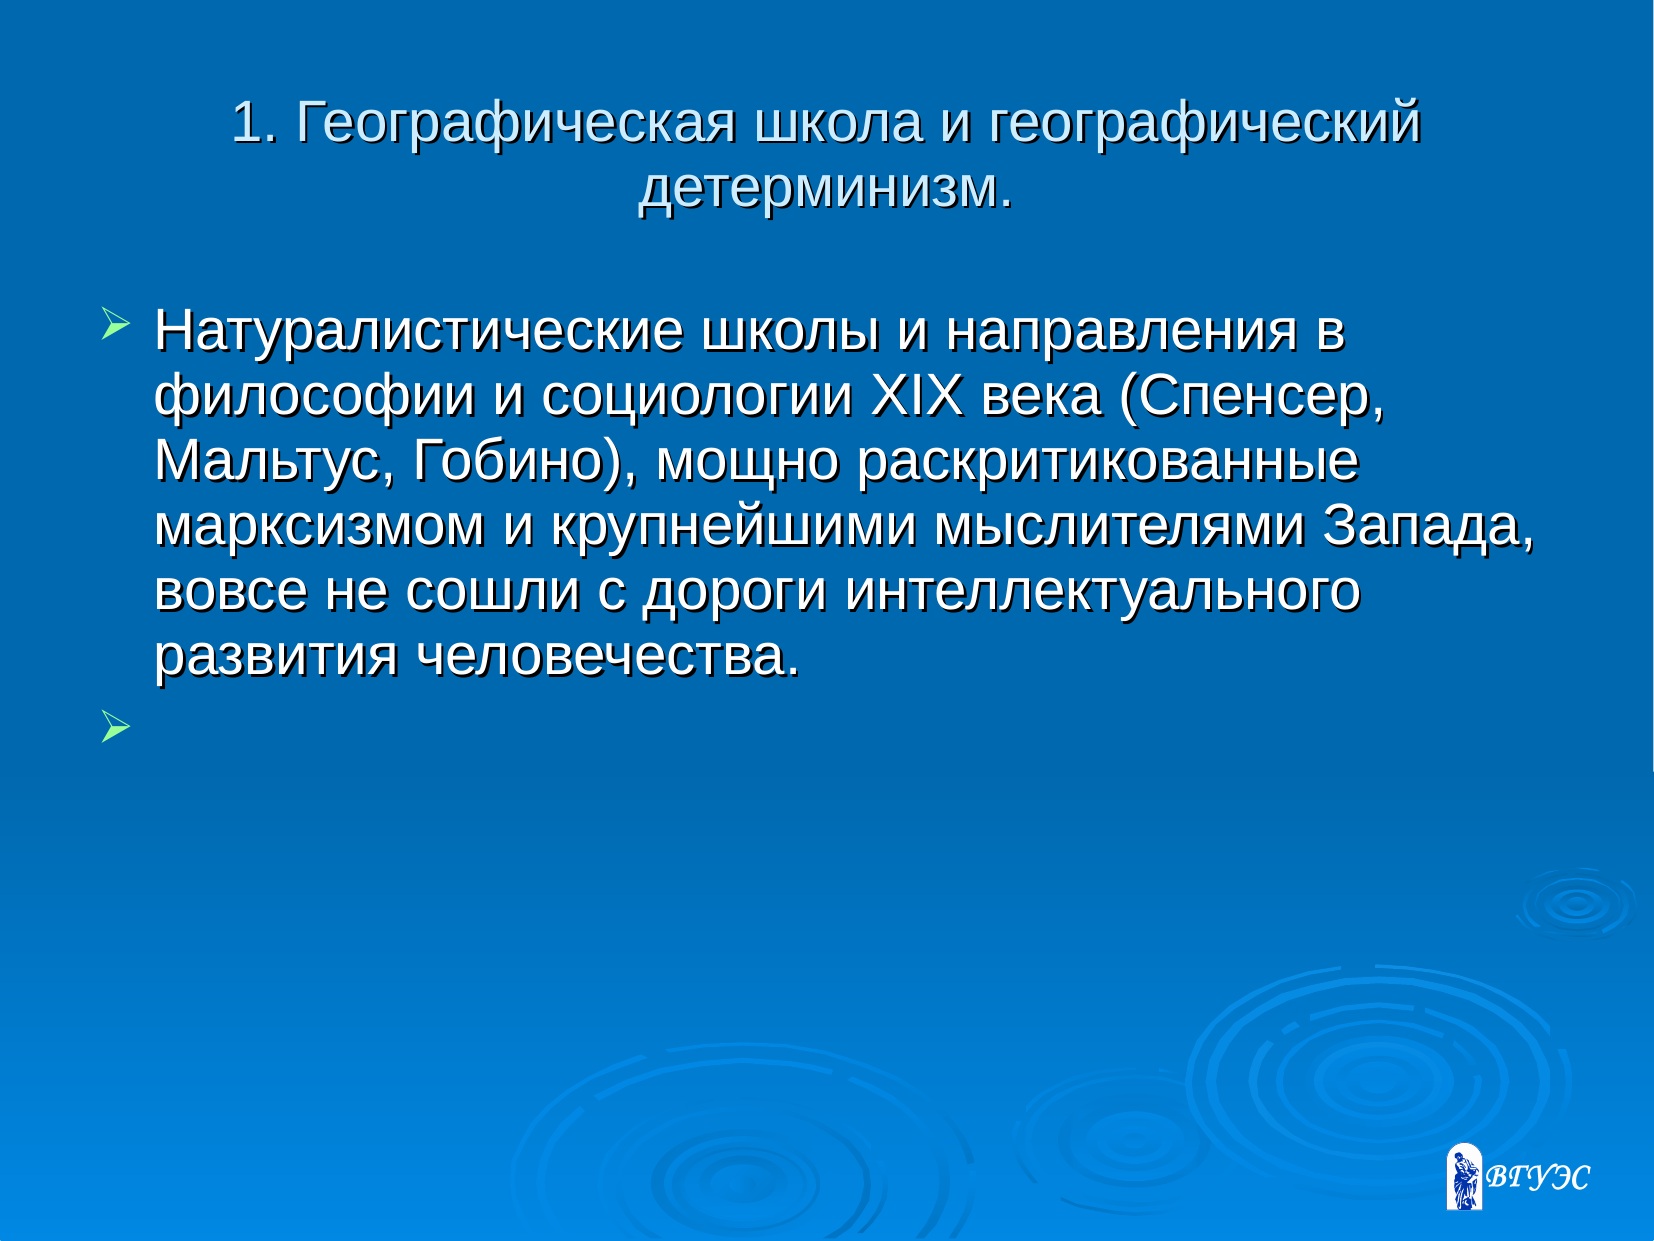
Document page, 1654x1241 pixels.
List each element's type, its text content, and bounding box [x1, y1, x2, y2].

picture [1446, 1142, 1592, 1211]
list Натуралистические школы и направления в философии и социологии XIX века (Спенсер, Мальтус, Гобино), мощно раскритикованные марксизмом и крупнейшими мыслителями Запада, вовсе не сошли с дороги интеллектуального развития человечества. [82, 289, 1571, 1108]
title 1. Географическая школа и географический детерминизм. [82, 50, 1571, 257]
